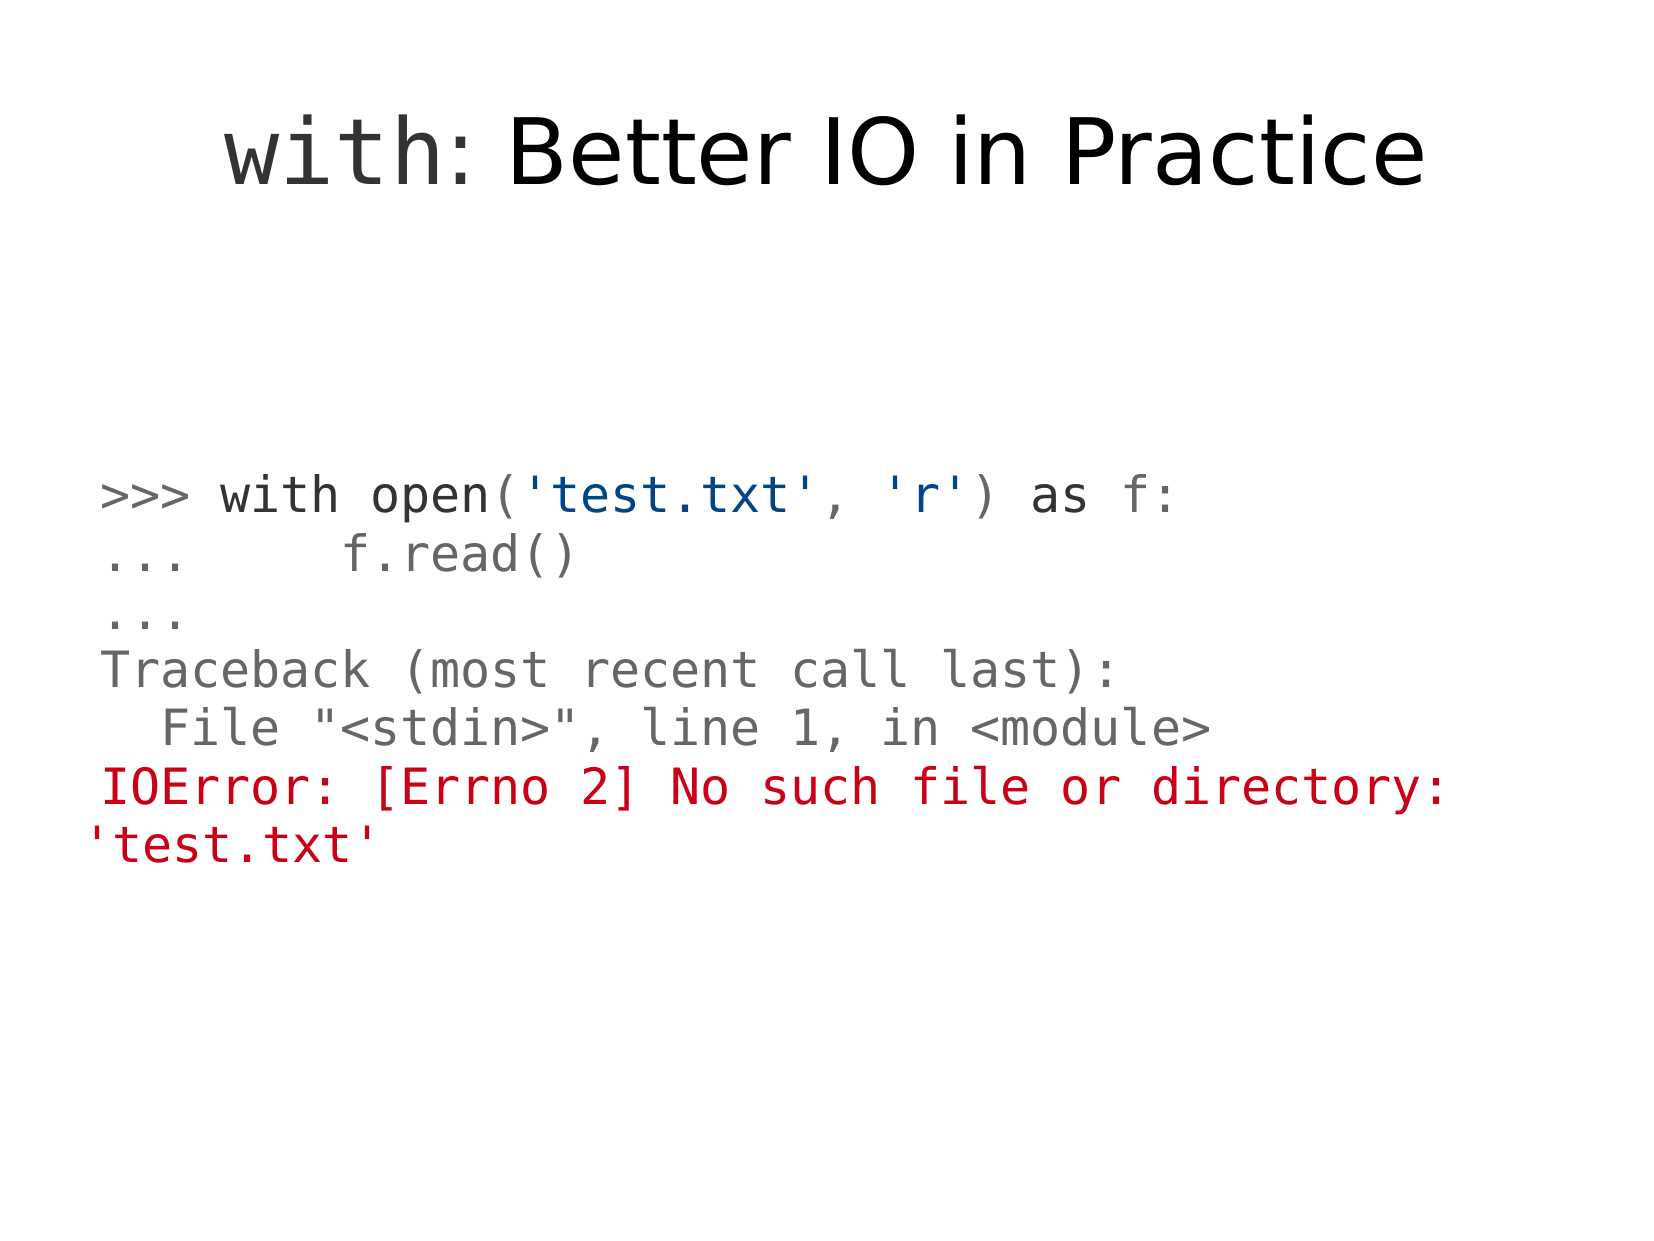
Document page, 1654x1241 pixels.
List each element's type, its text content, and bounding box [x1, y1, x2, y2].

title with: Better IO in Practice [82, 49, 1571, 257]
subtitle >>> with open('test.txt', 'r') as f: ... f.read() ... Traceback (most recent call last): File "<stdin>", line 1, in <module> IOError: [Errno 2] No such file or directory: 'test.txt' [82, 290, 1571, 1109]
